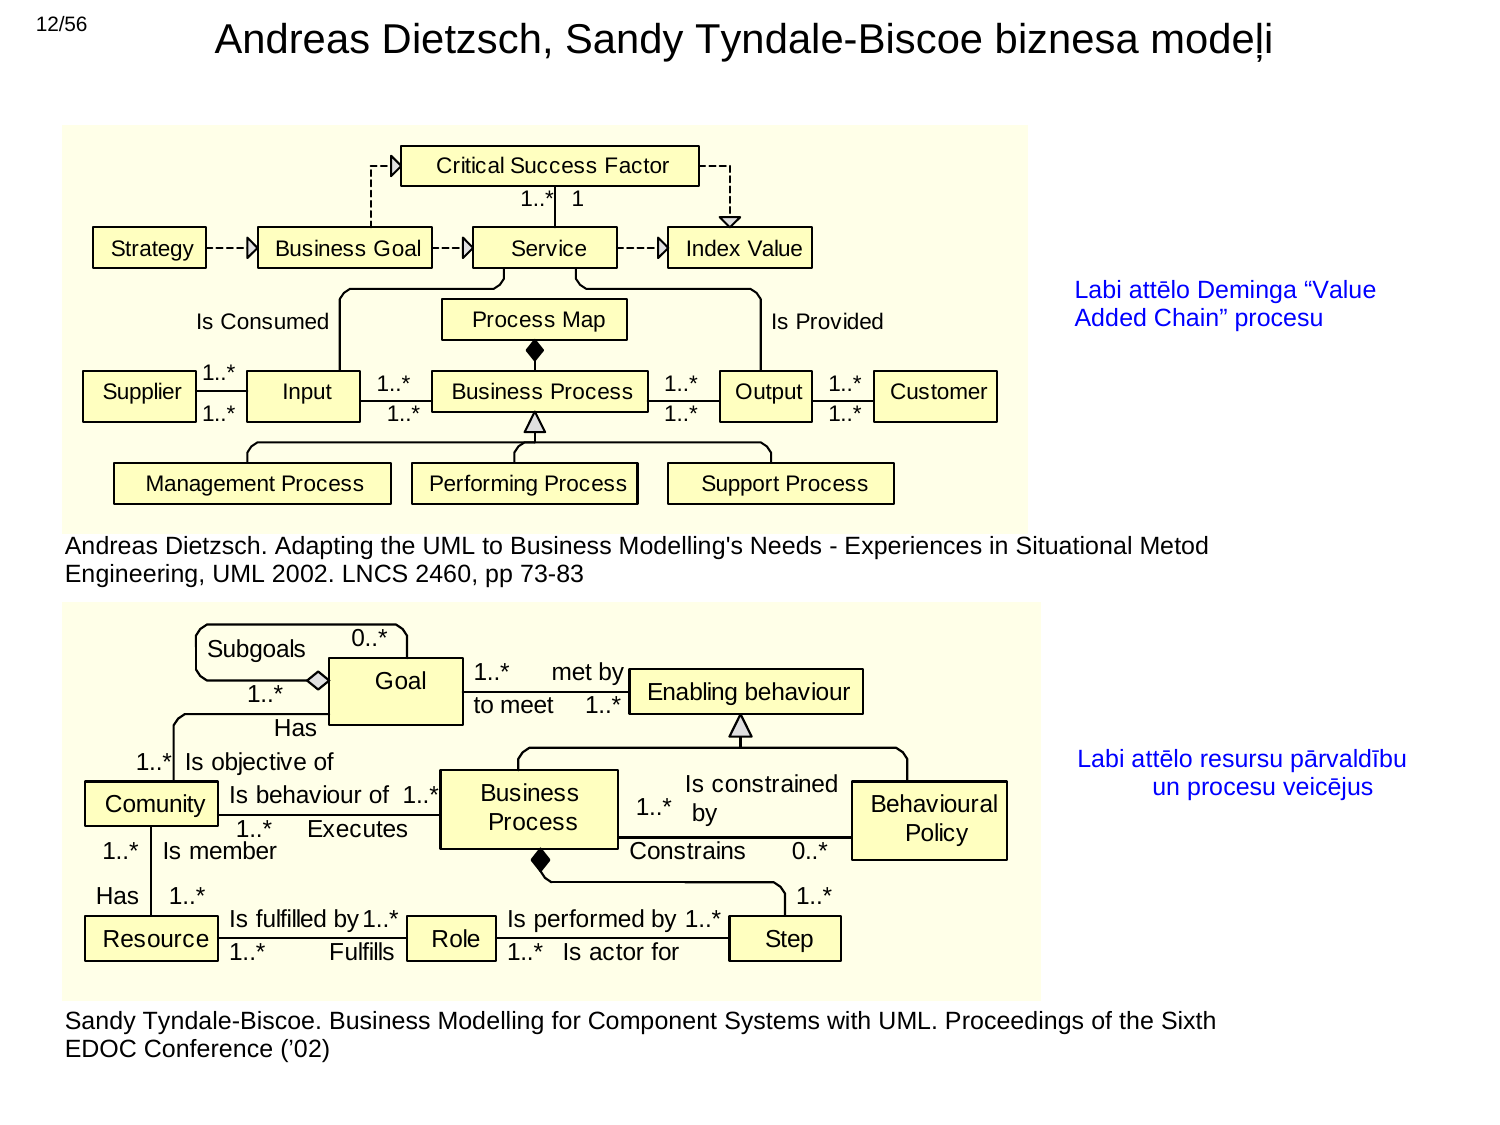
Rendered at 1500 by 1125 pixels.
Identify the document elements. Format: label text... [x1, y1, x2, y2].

picture [62, 602, 1041, 998]
picture [62, 125, 1028, 523]
text_box Andreas Dietzsch. Adapting the UML to Business Modelling's Needs - Experiences in Situational Metod Engineering, UML 2002. LNCS 2460, pp 73-83 [49, 523, 1253, 596]
title Andreas Dietzsch, Sandy Tyndale-Biscoe biznesa modeļi [112, 4, 1388, 121]
text_box Labi attēlo Deminga “Value Added Chain” procesu [1059, 267, 1438, 340]
text_box Sandy Tyndale-Biscoe. Business Modelling for Component Systems with UML. Proceedings of the Sixth EDOC Conference (’02) [50, 998, 1278, 1071]
text_box Labi attēlo resursu pārvaldību un procesu veicējus [1062, 737, 1441, 809]
